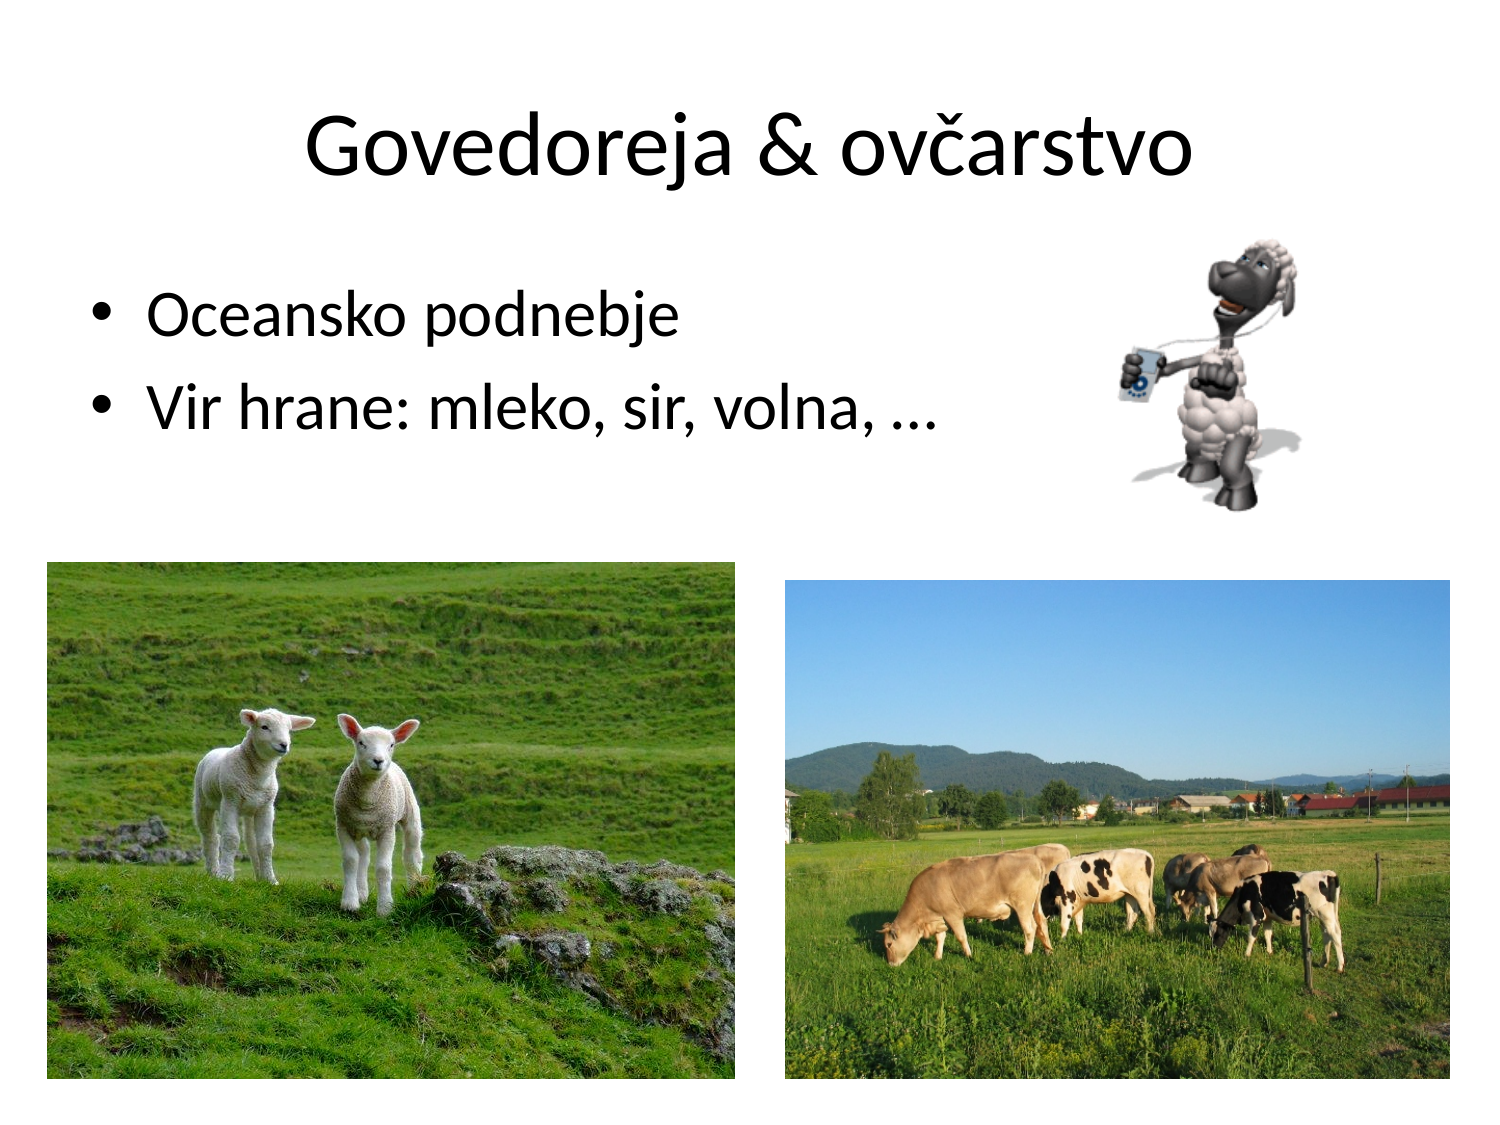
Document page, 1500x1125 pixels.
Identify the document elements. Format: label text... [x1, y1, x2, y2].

picture [1096, 213, 1341, 519]
title Govedoreja & ovčarstvo [75, 45, 1425, 233]
picture [785, 580, 1450, 1079]
picture [47, 562, 735, 1079]
list Oceansko podnebje Vir hrane: mleko, sir, volna, … [75, 262, 1425, 1005]
